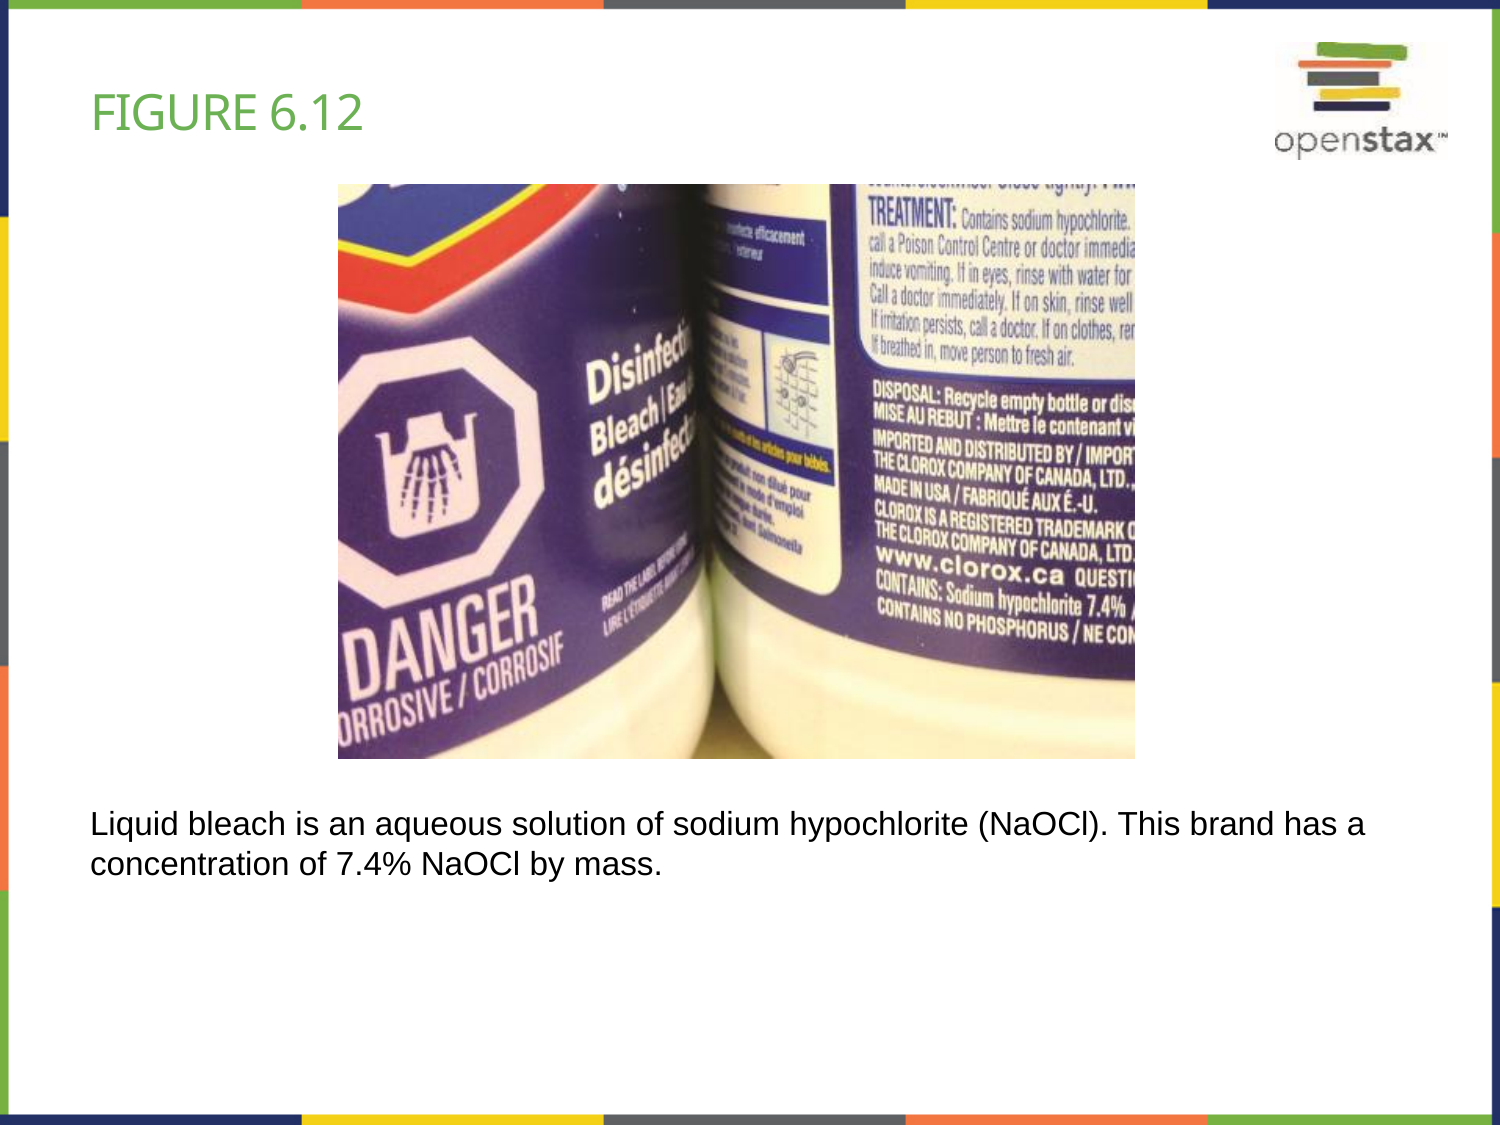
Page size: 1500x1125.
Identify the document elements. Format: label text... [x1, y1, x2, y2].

picture [0, 0, 1500, 1125]
list Liquid bleach is an aqueous solution of sodium hypochlorite (NaOCl). This brand has a concentration of 7.4% NaOCl by mass. [75, 794, 1398, 986]
title Figure 6.12 [75, 39, 1398, 148]
